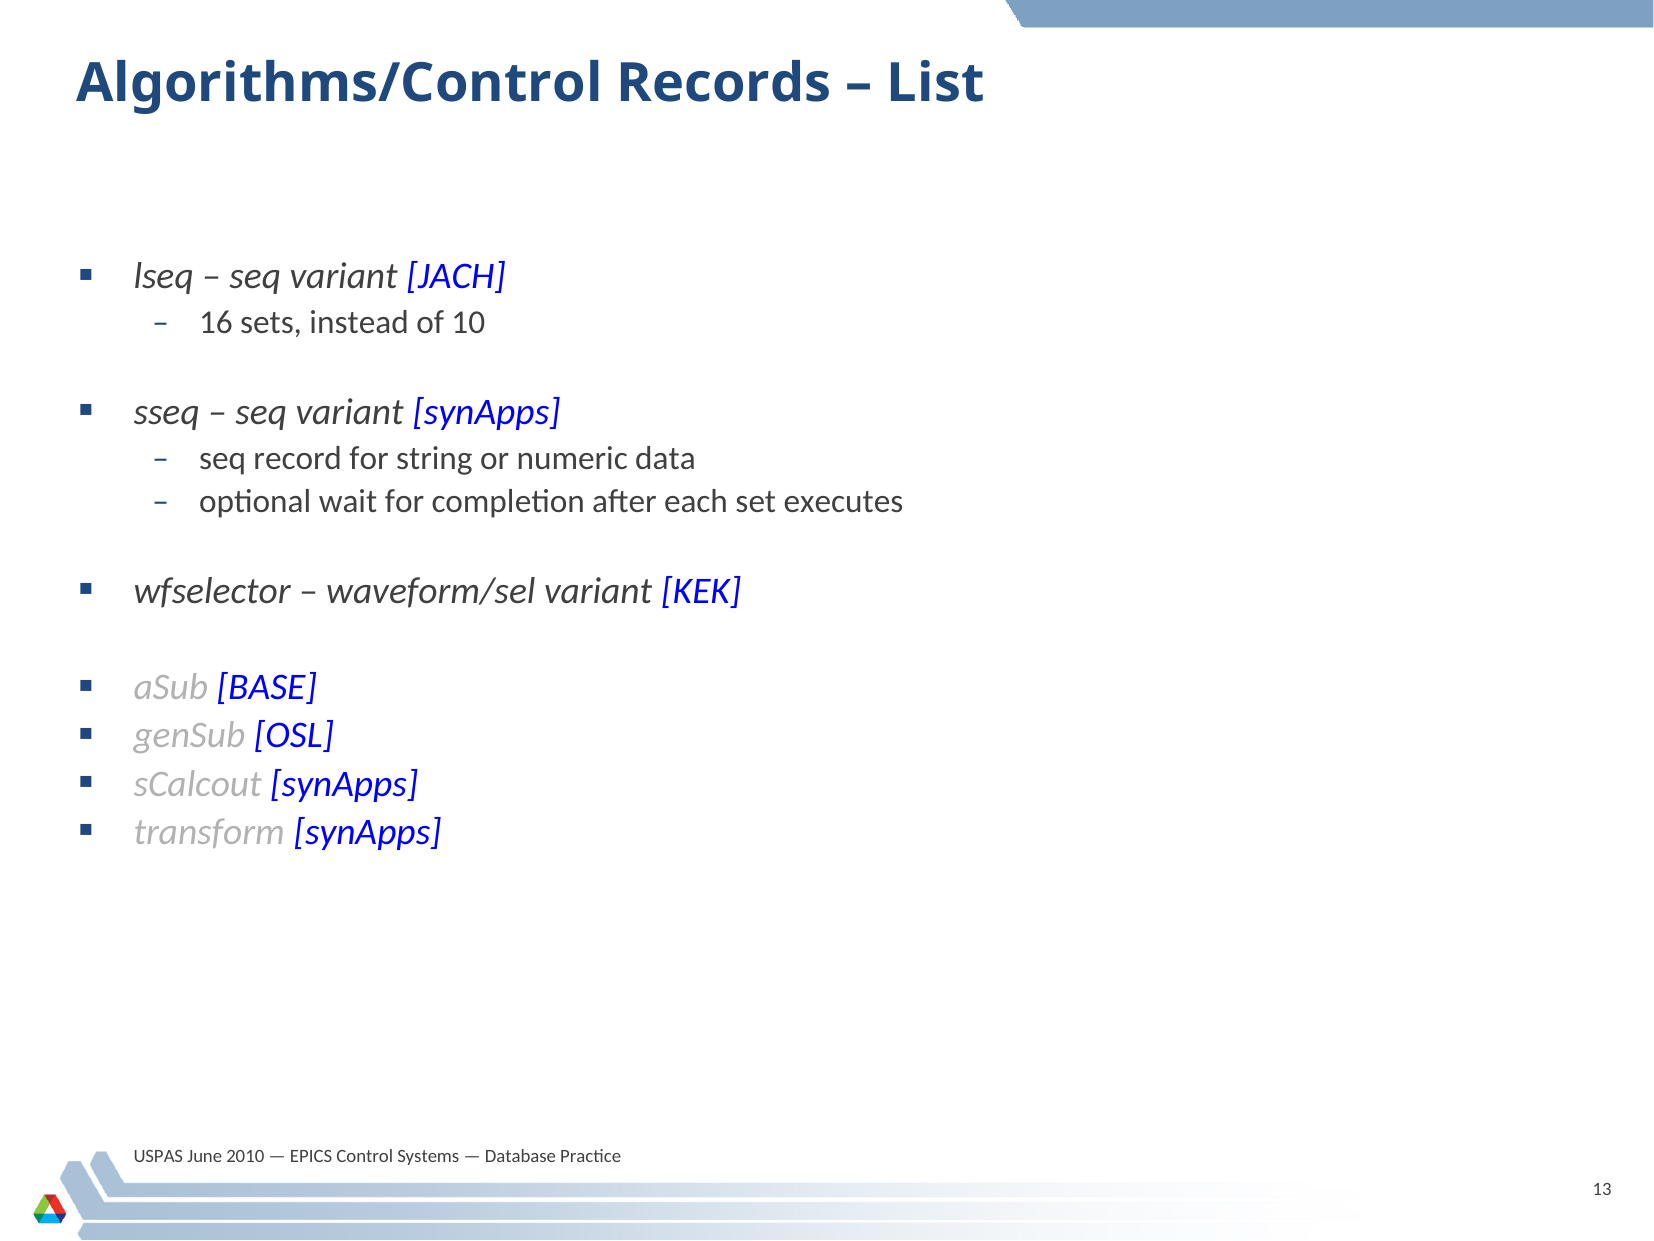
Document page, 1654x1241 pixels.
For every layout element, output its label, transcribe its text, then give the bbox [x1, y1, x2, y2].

list lseq – seq variant [JACH] 16 sets, instead of 10 sseq – seq variant [synApps] seq record for string or numeric data optional wait for completion after each set executes wfselector – waveform/sel variant [KEK] aSub [BASE] genSub [OSL] sCalcout [synApps] transform [synApps] [62, 253, 1498, 934]
title Algorithms/Control Records – List [61, 51, 1500, 123]
picture [0, 0, 1654, 29]
picture [0, 1143, 1654, 1240]
